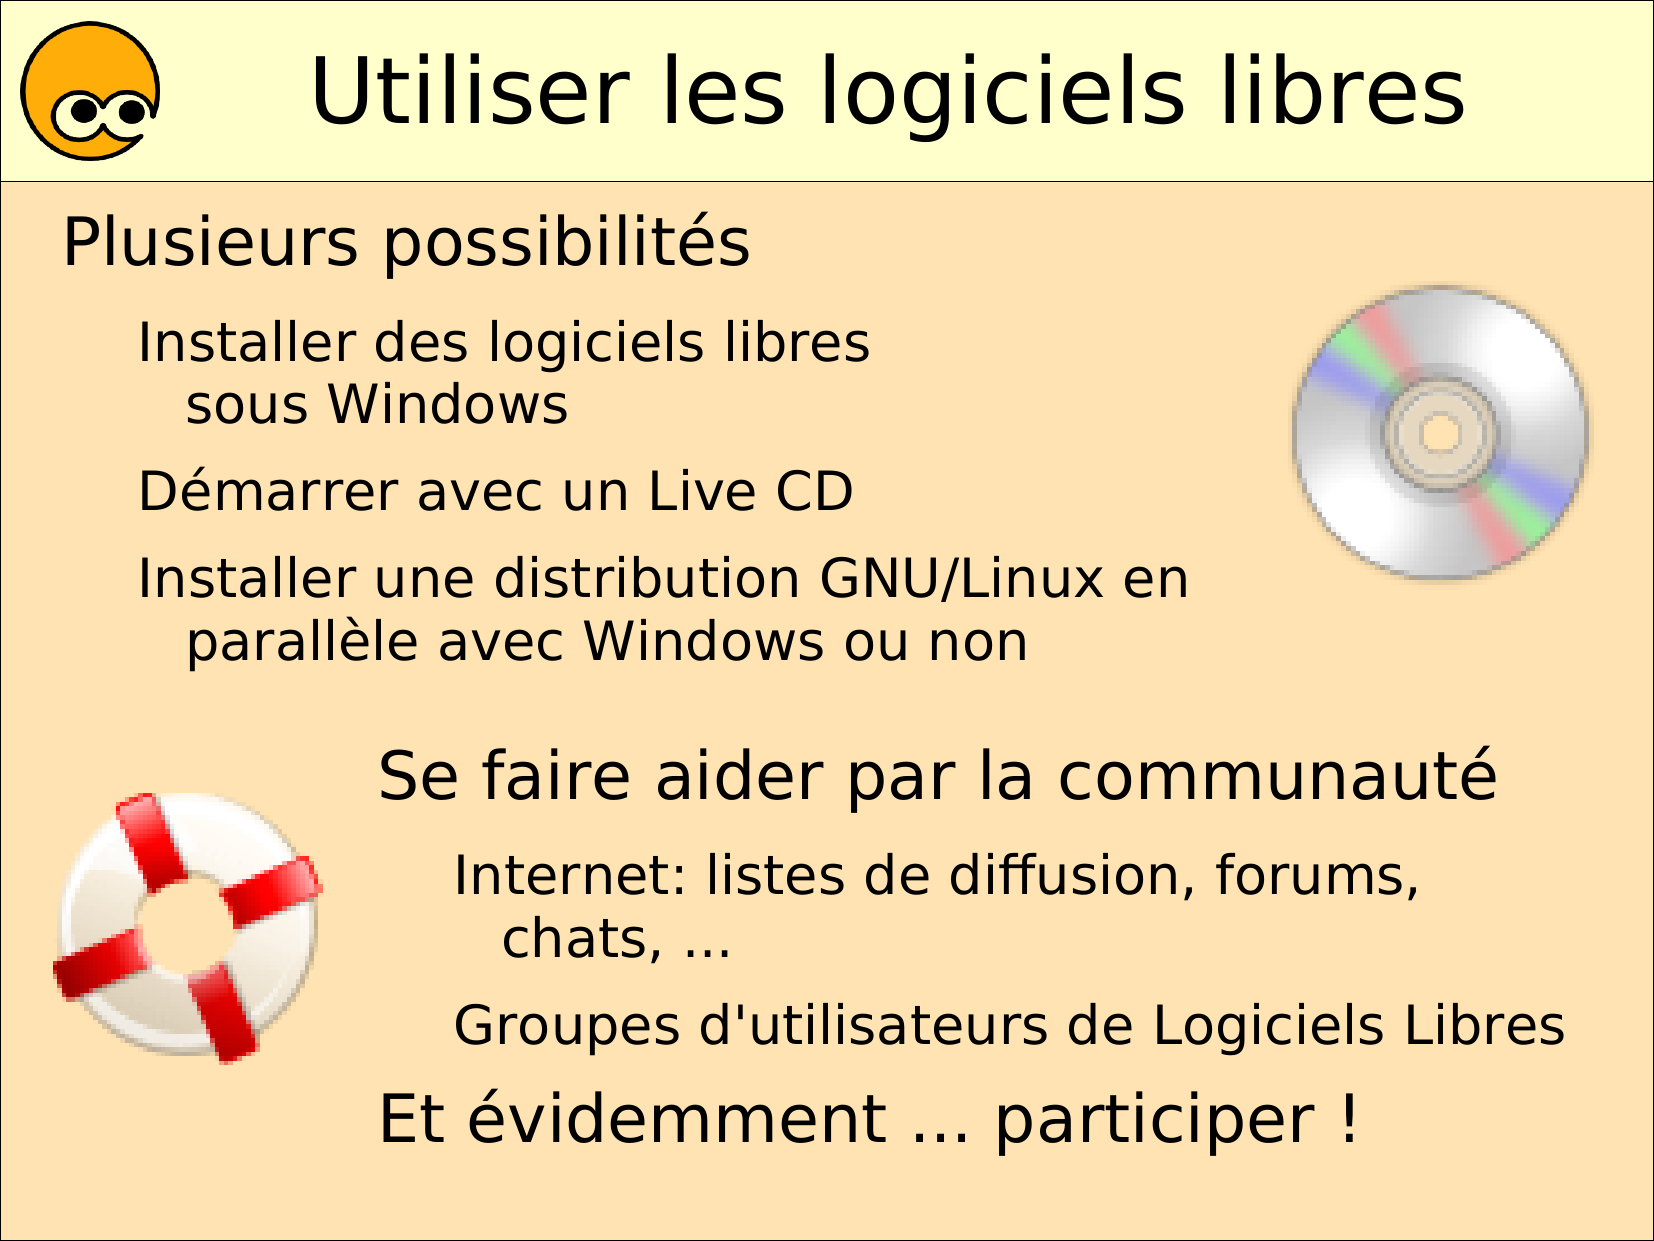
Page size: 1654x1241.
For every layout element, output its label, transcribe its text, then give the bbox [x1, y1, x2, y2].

picture [44, 784, 332, 1075]
picture [1316, 281, 1599, 590]
title Utiliser les logiciels libres [247, 31, 1532, 152]
list Se faire aider par la communauté Internet: listes de diffusion, forums, chats, ... Groupes d'utilisateurs de Logiciels Libres Et évidemment ... participer ! [359, 737, 1632, 1217]
list Plusieurs possibilités Installer des logiciels libres sous Windows Démarrer avec un Live CD Installer une distribution GNU/Linux en parallèle avec Windows ou non [43, 203, 1316, 718]
picture [20, 21, 160, 161]
